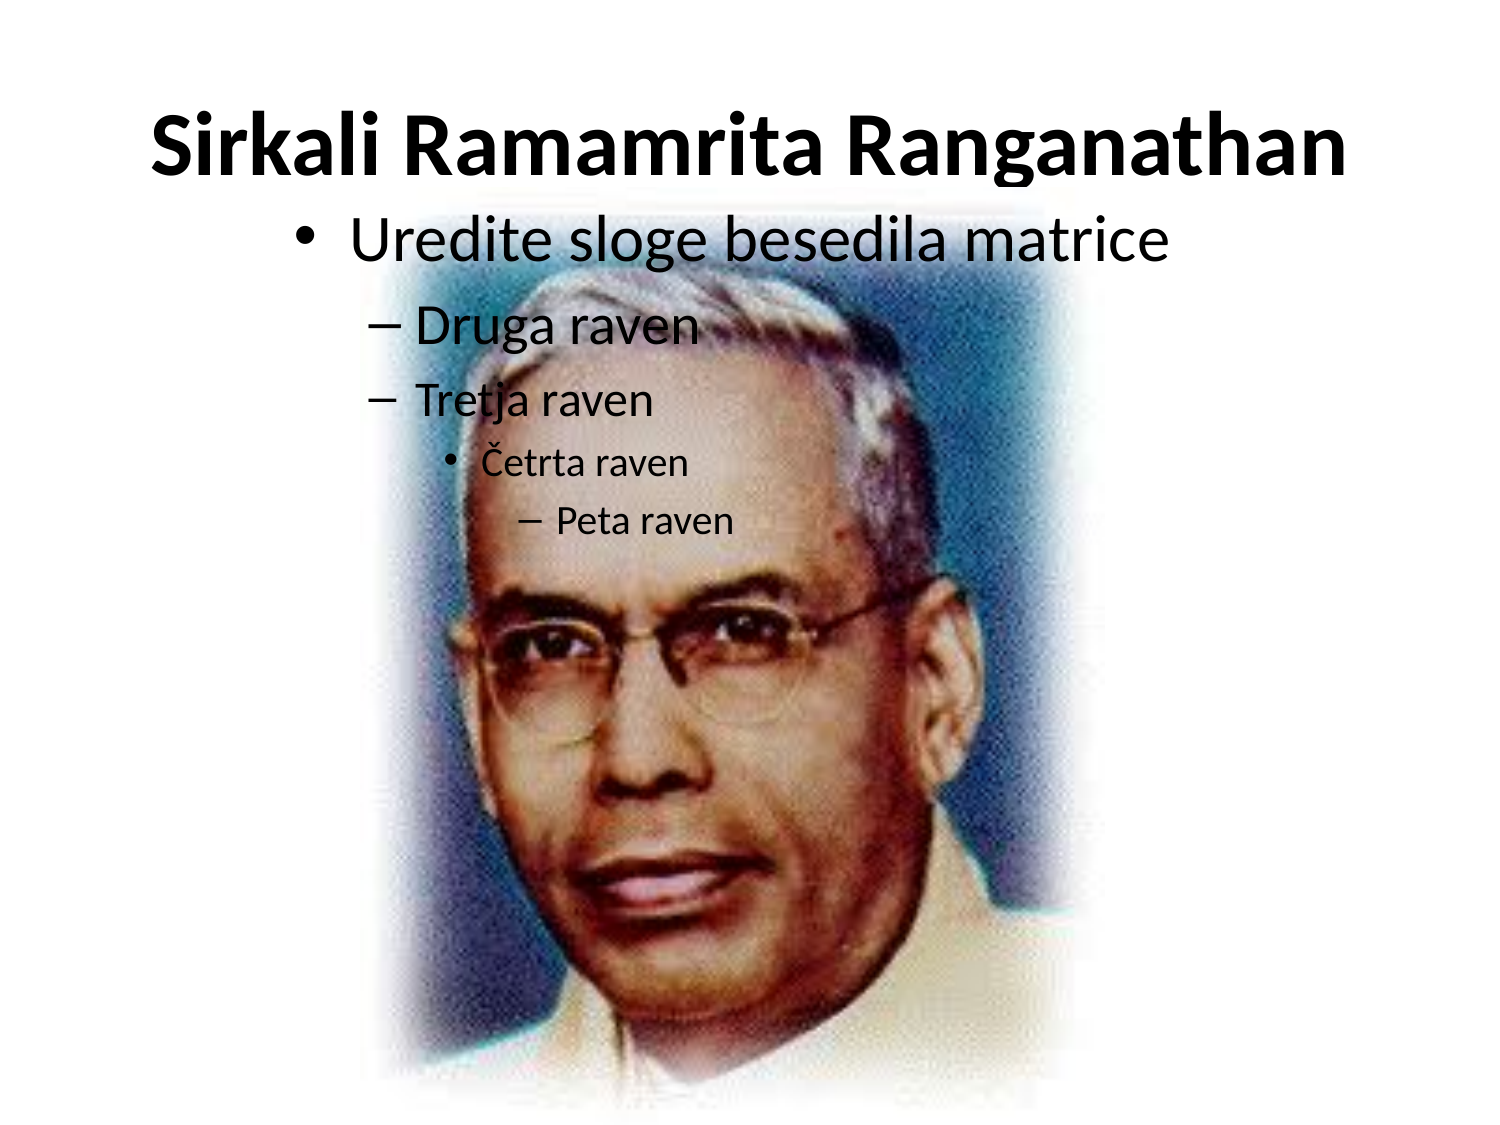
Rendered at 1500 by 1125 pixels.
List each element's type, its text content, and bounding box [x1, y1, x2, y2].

picture [360, 187, 1105, 1125]
title Sirkali Ramamrita Ranganathan [75, 45, 1425, 233]
